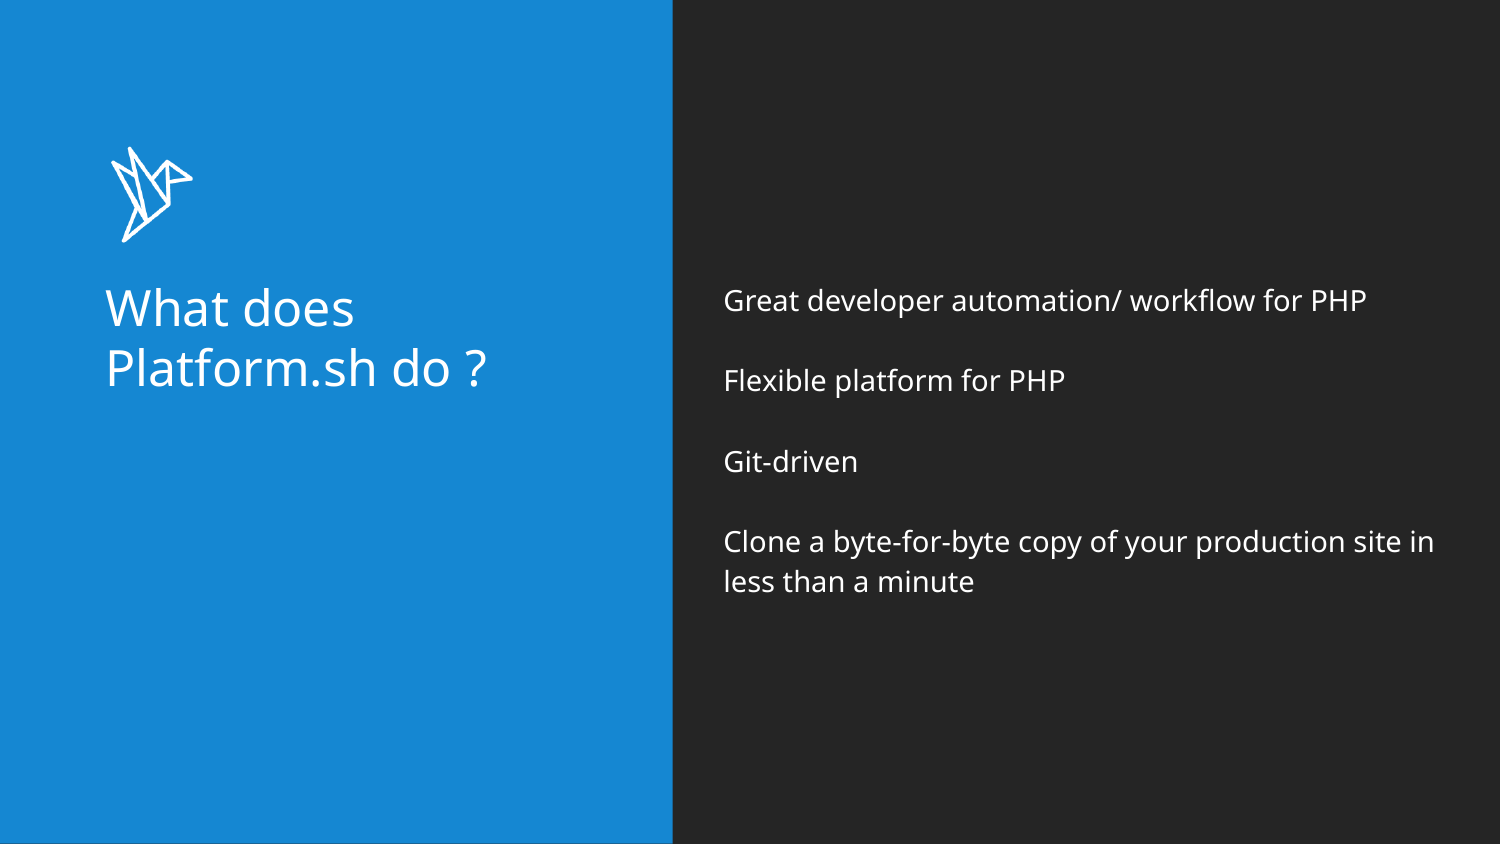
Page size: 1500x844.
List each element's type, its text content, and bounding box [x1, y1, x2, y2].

text_box [0, 0, 673, 844]
list Great developer automation/ workflow for PHP Flexible platform for PHP Git-driven Clone a byte-for-byte copy of your production site in less than a minute [708, 262, 1468, 746]
text_box What does Platform.sh do ? [90, 261, 554, 760]
picture [111, 146, 193, 243]
